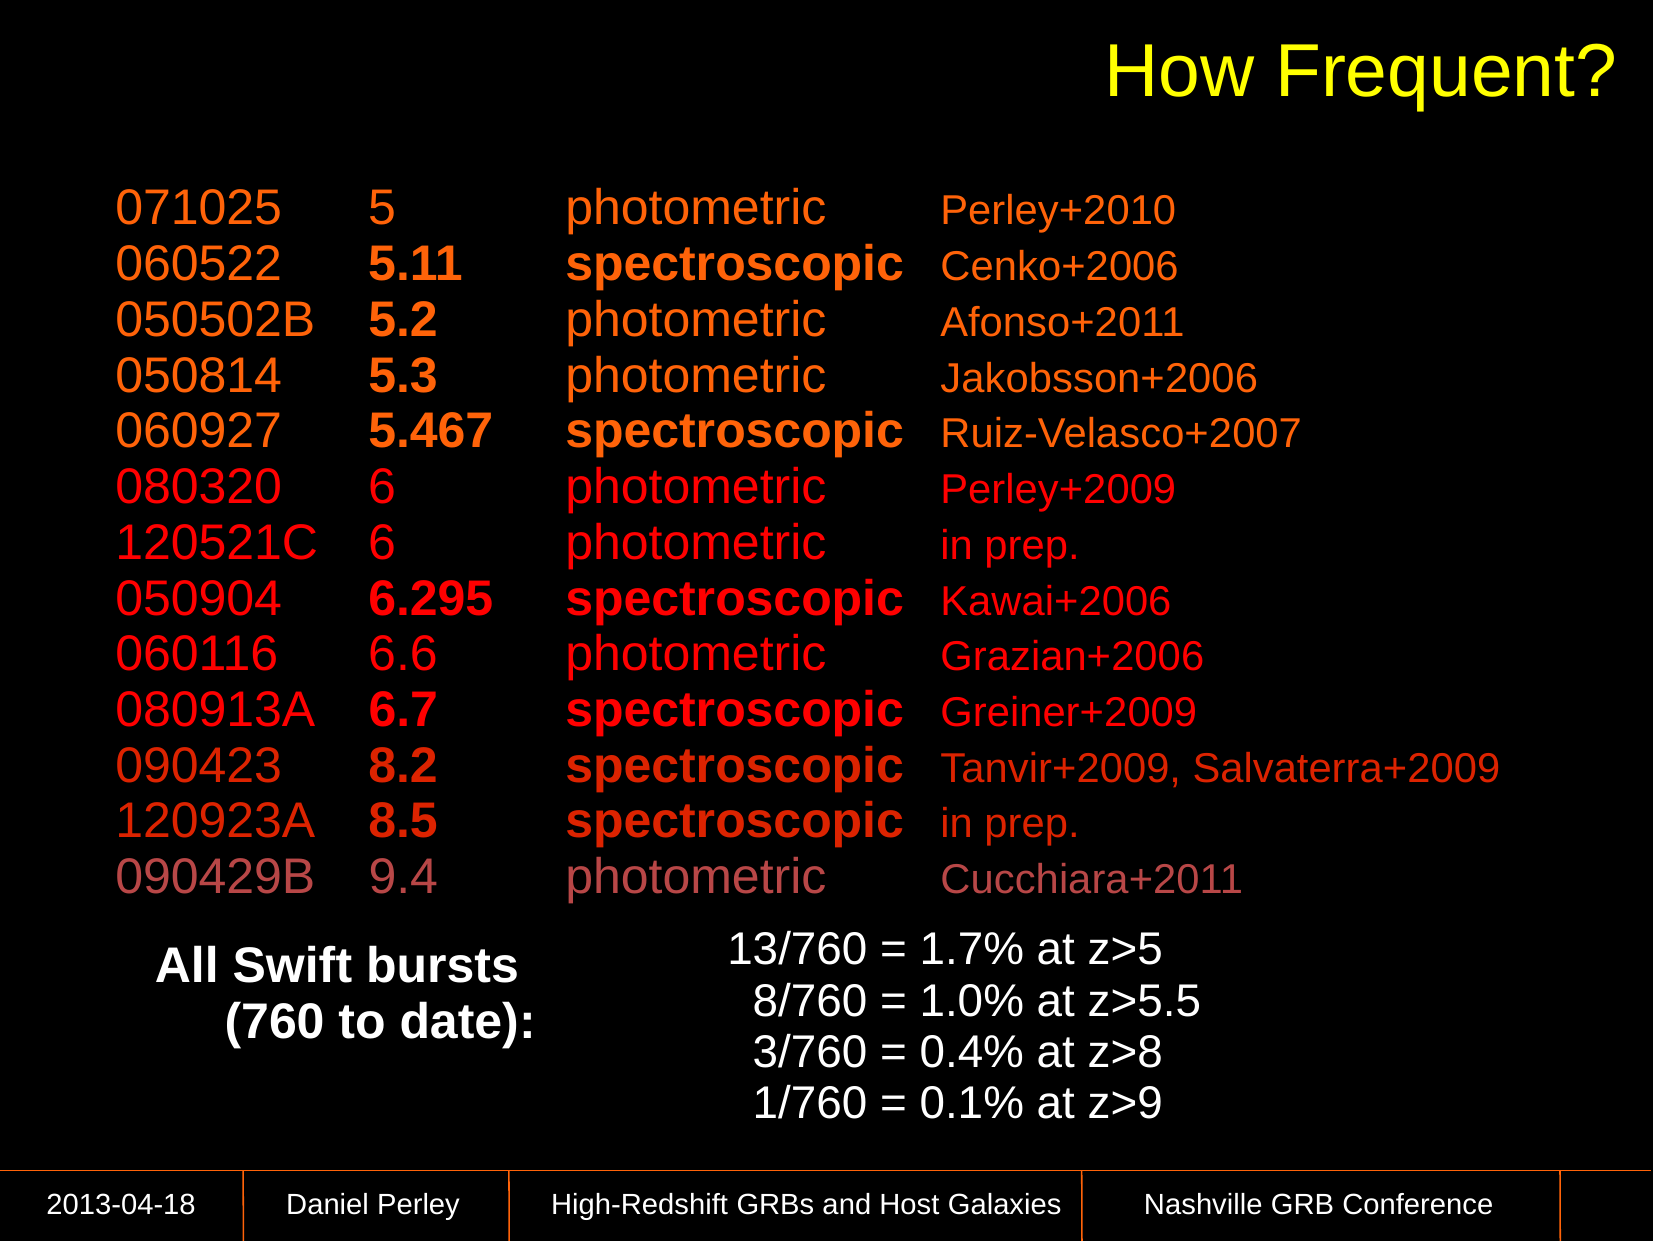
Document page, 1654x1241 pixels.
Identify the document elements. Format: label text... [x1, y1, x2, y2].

text_box 071025 5 photometric Perley+2010 060522 5.11 spectroscopic Cenko+2006 050502B 5.2 photometric Afonso+2011 050814 5.3 photometric Jakobsson+2006 060927 5.467 spectroscopic Ruiz-Velasco+2007 080320 6 photometric Perley+2009 120521C 6 photometric in prep. 050904 6.295 spectroscopic Kawai+2006 060116 6.6 photometric Grazian+2006 080913A 6.7 spectroscopic Greiner+2009 090423 8.2 spectroscopic Tanvir+2009, Salvaterra+2009 120923A 8.5 spectroscopic in prep. 090429B 9.4 photometric Cucchiara+2011 [100, 172, 1564, 912]
text_box All Swift bursts (760 to date): [139, 929, 628, 1057]
text_box 13/760 = 1.7% at z>5 8/760 = 1.0% at z>5.5 3/760 = 0.4% at z>8 1/760 = 0.1% at z>9 [712, 915, 1388, 1136]
title How Frequent? [262, 19, 1618, 121]
